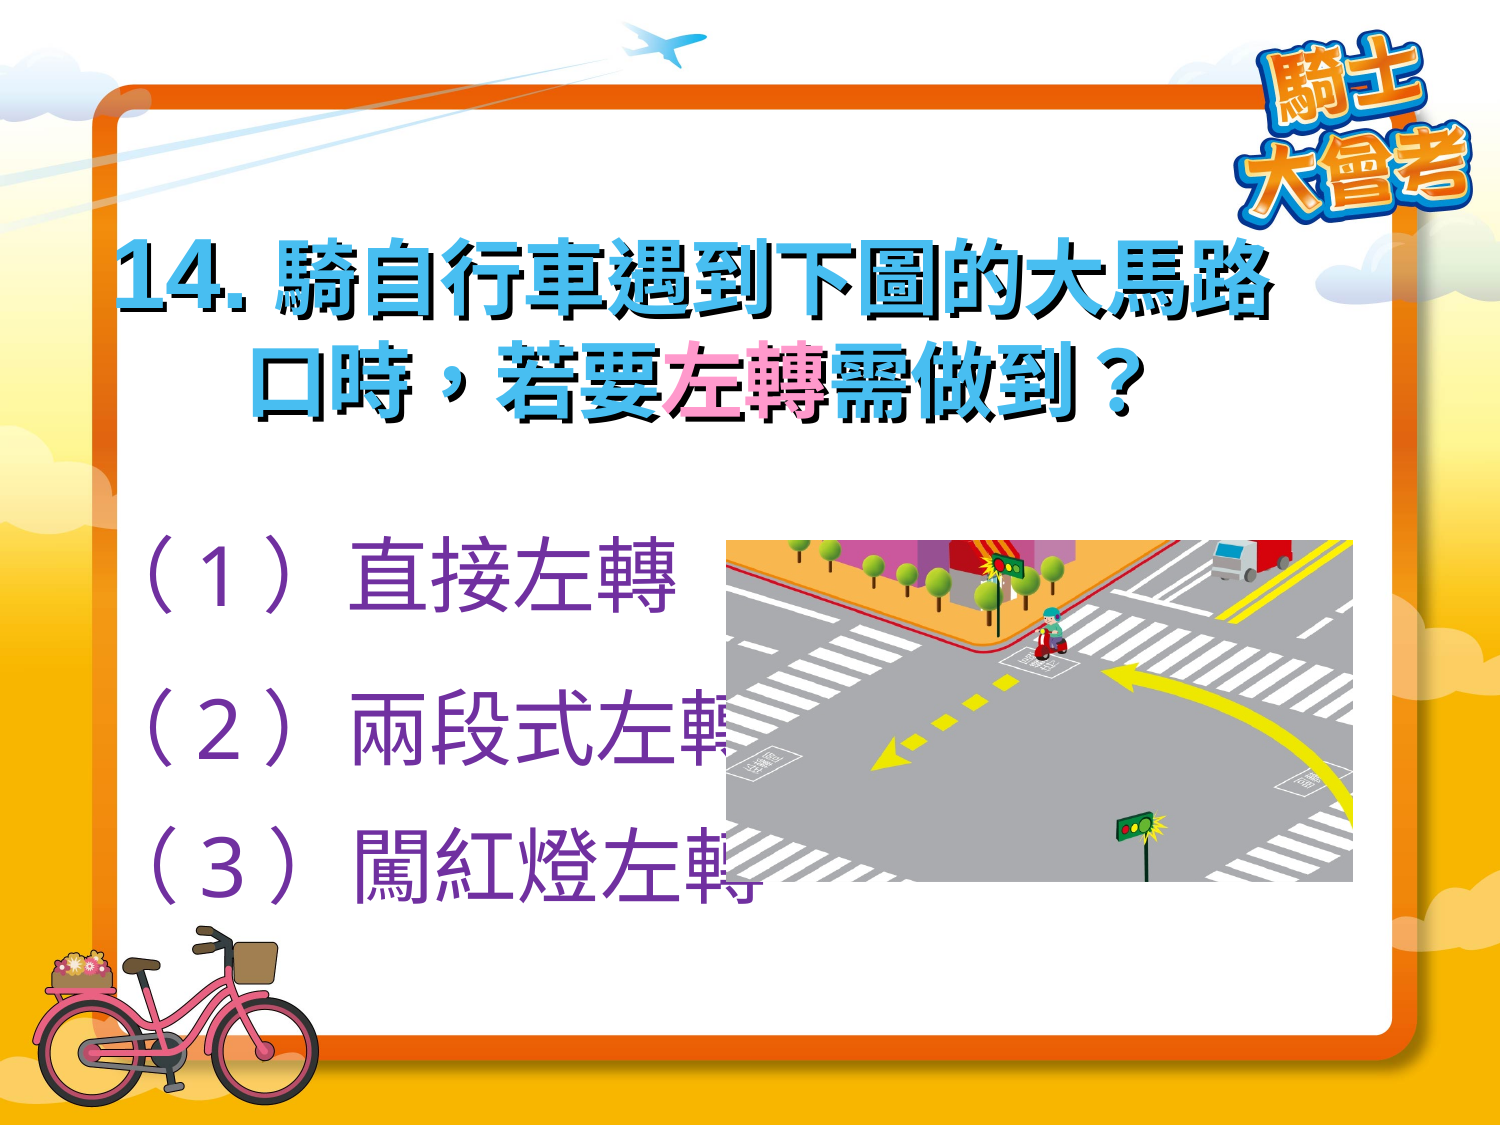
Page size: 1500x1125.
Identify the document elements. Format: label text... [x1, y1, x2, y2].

text_box （1）直接左轉 [84, 515, 1360, 634]
text_box 14.騎自行車遇到下圖的大馬路 口時，若要左轉需做到？ [110, 208, 1481, 421]
text_box （3）闖紅燈左轉 [88, 806, 1364, 925]
text_box （2）兩段式左轉 [84, 668, 726, 823]
text_box （2）兩段式左轉 [1353, 668, 1360, 806]
picture [726, 540, 1353, 882]
